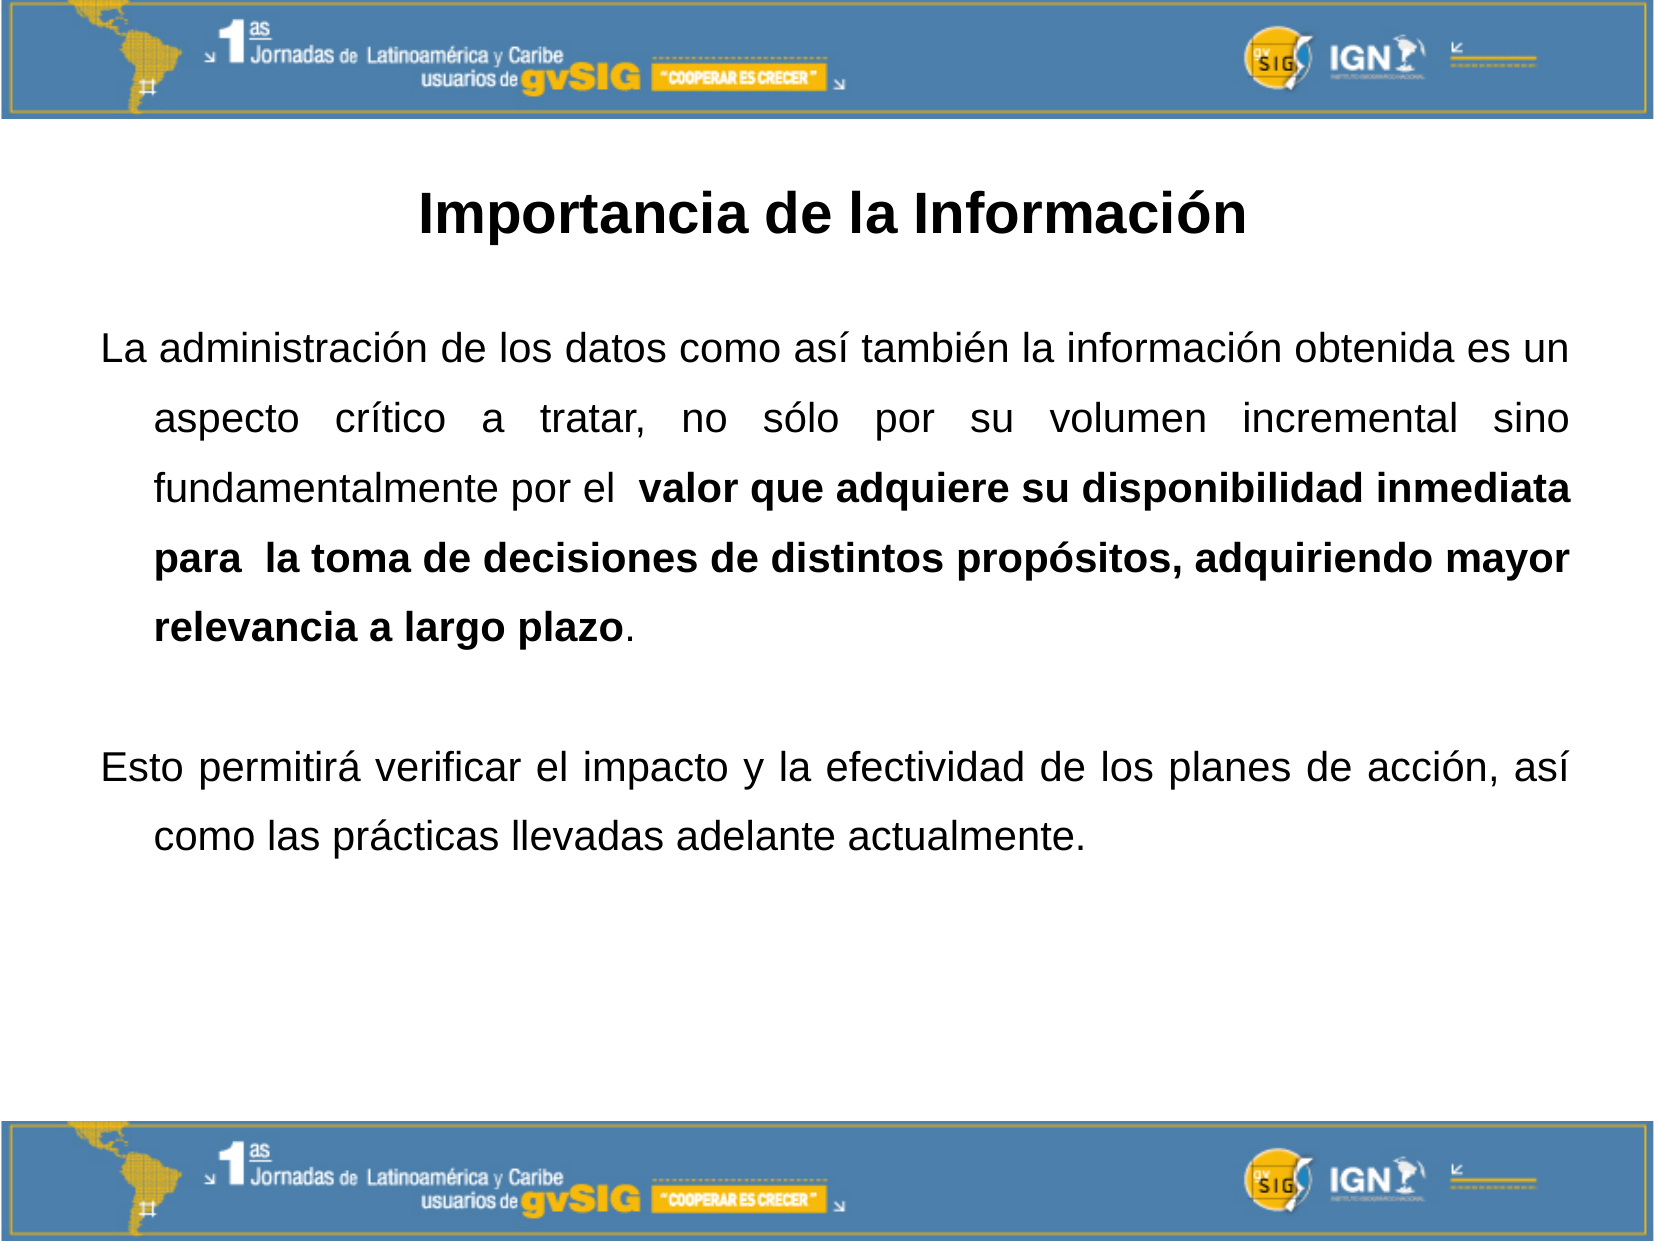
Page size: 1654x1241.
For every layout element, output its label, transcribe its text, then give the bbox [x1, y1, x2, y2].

title Importancia de la Información [88, 147, 1578, 279]
picture [0, 1121, 1654, 1241]
picture [0, 0, 1654, 119]
list La administración de los datos como así también la información obtenida es un aspecto crítico a tratar, no sólo por su volumen incremental sino fundamentalmente por el valor que adquiere su disponibilidad inmediata para la toma de decisiones de distintos propósitos, adquiriendo mayor relevancia a largo plazo. Esto permitirá verificar el impacto y la efectividad de los planes de acción, así como las prácticas llevadas adelante actualmente. [82, 302, 1571, 928]
